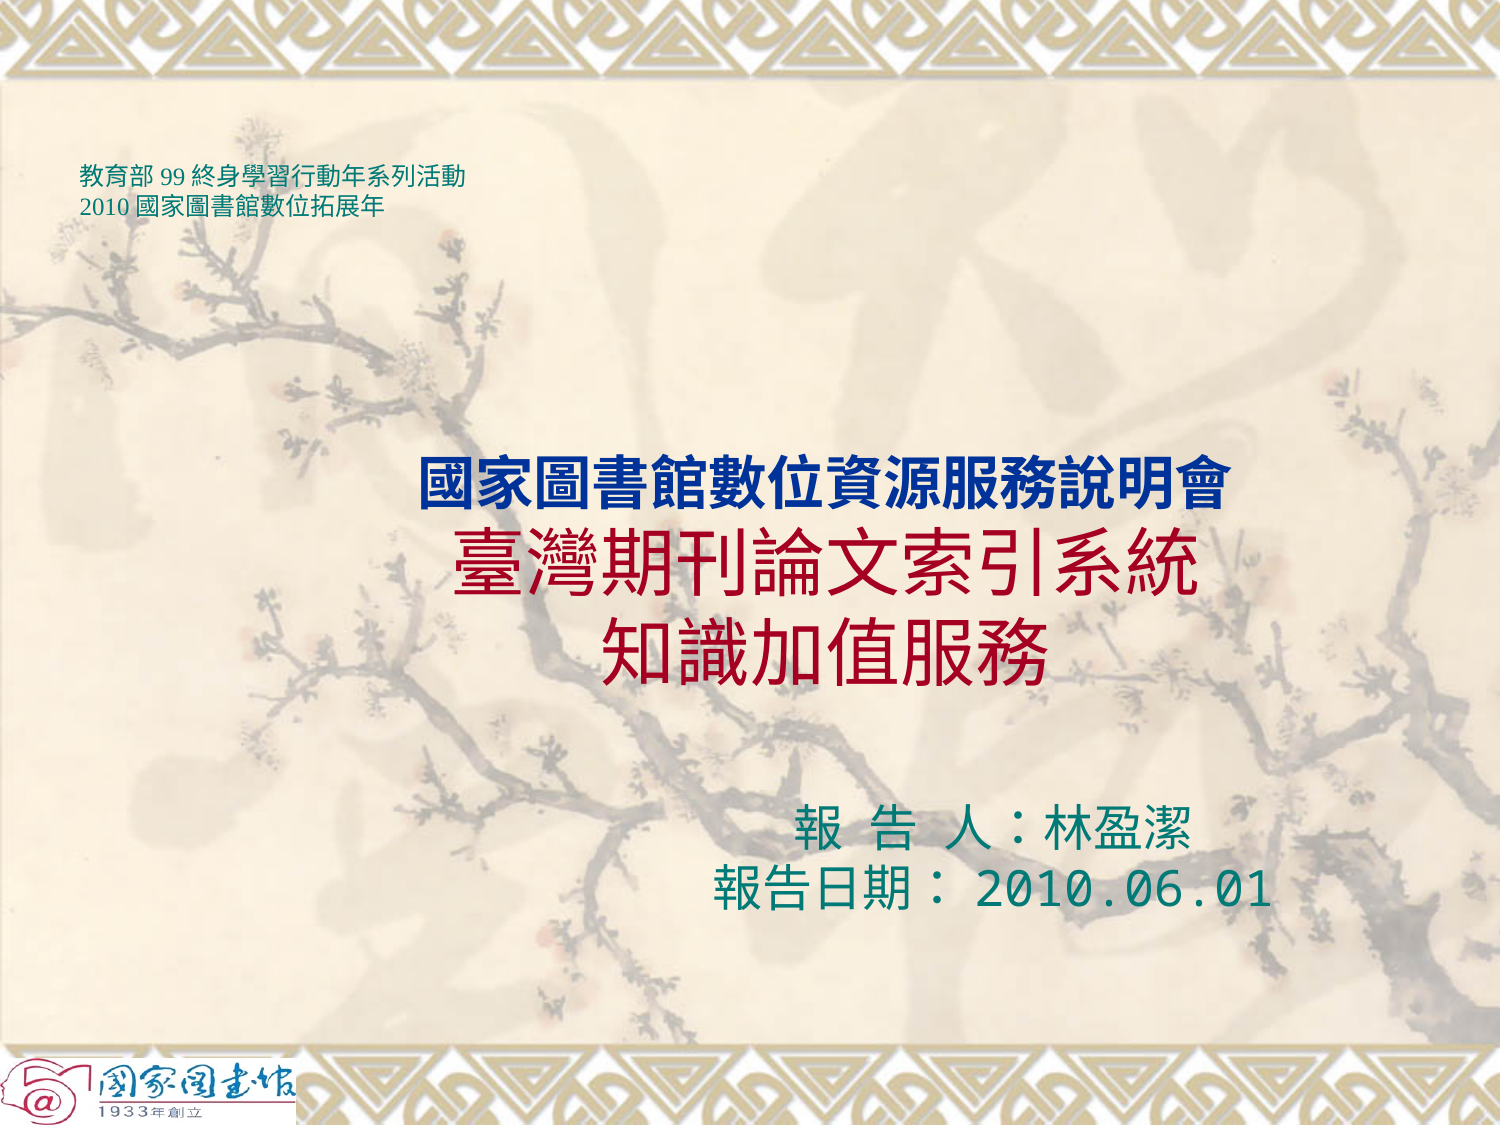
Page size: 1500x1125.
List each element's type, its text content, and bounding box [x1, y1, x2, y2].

picture [0, 0, 1500, 1125]
subtitle 報 告 人：林盈潔 報告日期：2010.06.01 [212, 799, 1438, 924]
title 國家圖書館數位資源服務說明會 臺灣期刊論文索引系統 知識加值服務 [212, 444, 1438, 698]
